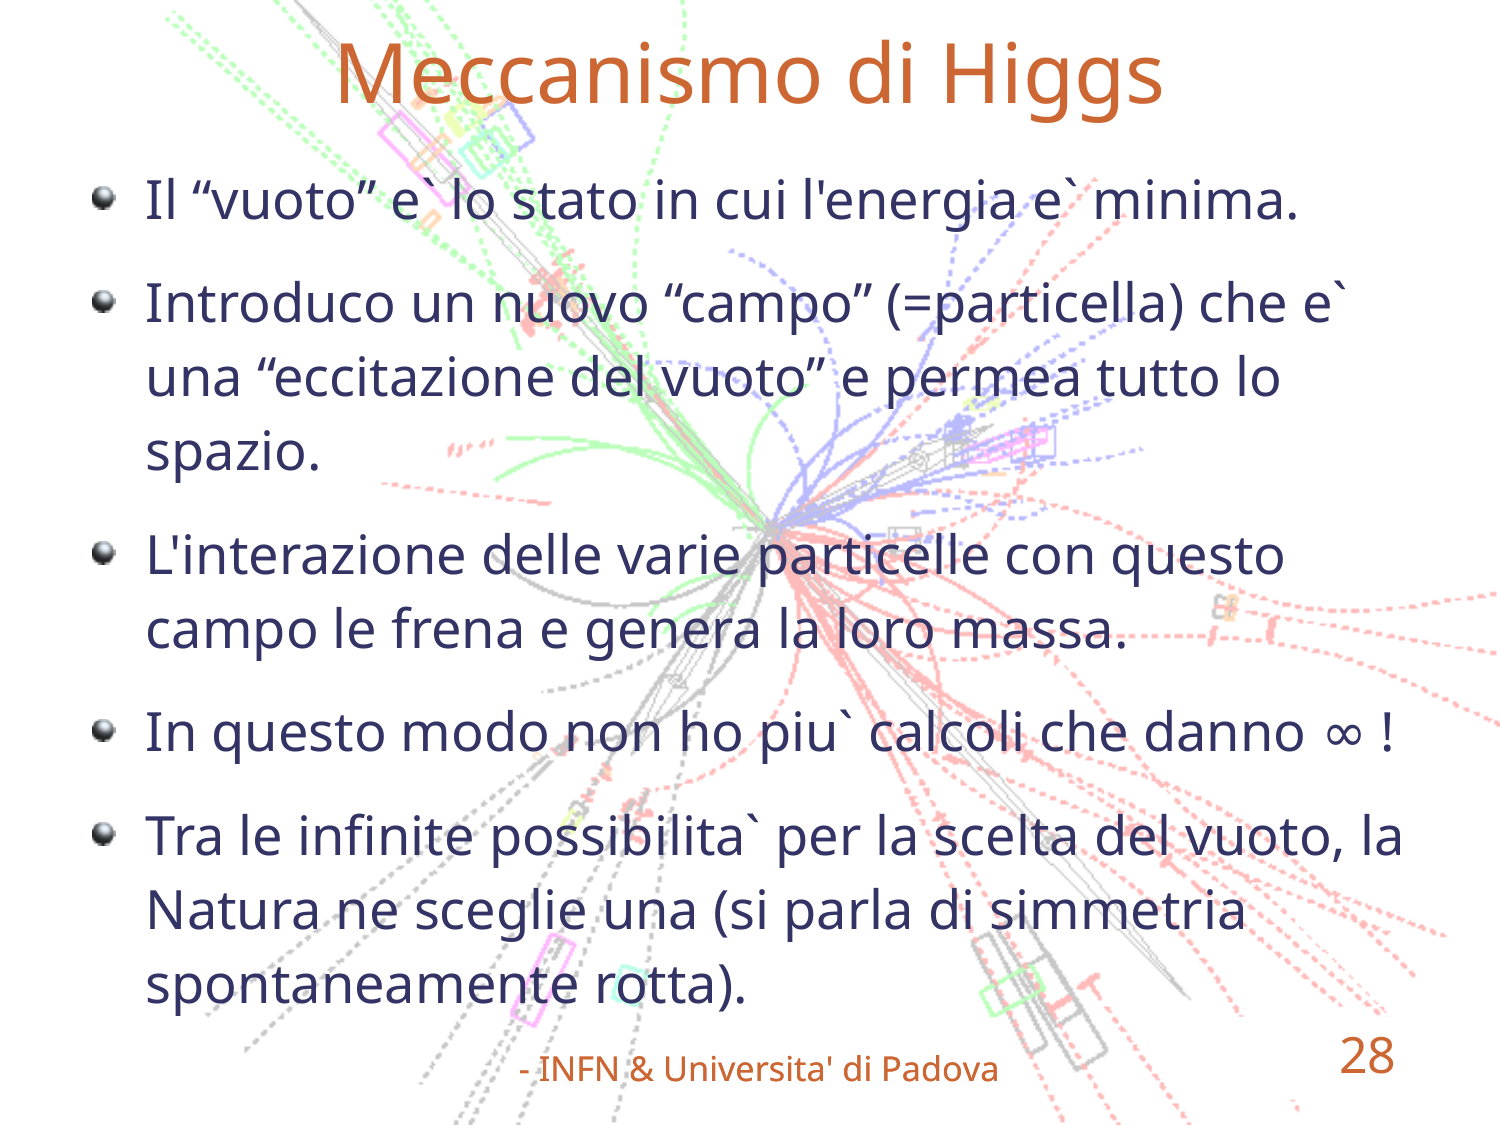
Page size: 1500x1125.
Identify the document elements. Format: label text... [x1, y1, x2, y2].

list Il “vuoto” e` lo stato in cui l'energia e` minima. Introduco un nuovo “campo” (=particella) che e` una “eccitazione del vuoto” e permea tutto lo spazio. L'interazione delle varie particelle con questo campo le frena e genera la loro massa. In questo modo non ho piu` calcoli che danno ∞ ! Tra le infinite possibilita` per la scelta del vuoto, la Natura ne sceglie una (si parla di simmetria spontaneamente rotta). [75, 161, 1426, 1034]
title Meccanismo di Higgs [37, 9, 1463, 135]
picture [0, 0, 1500, 1125]
